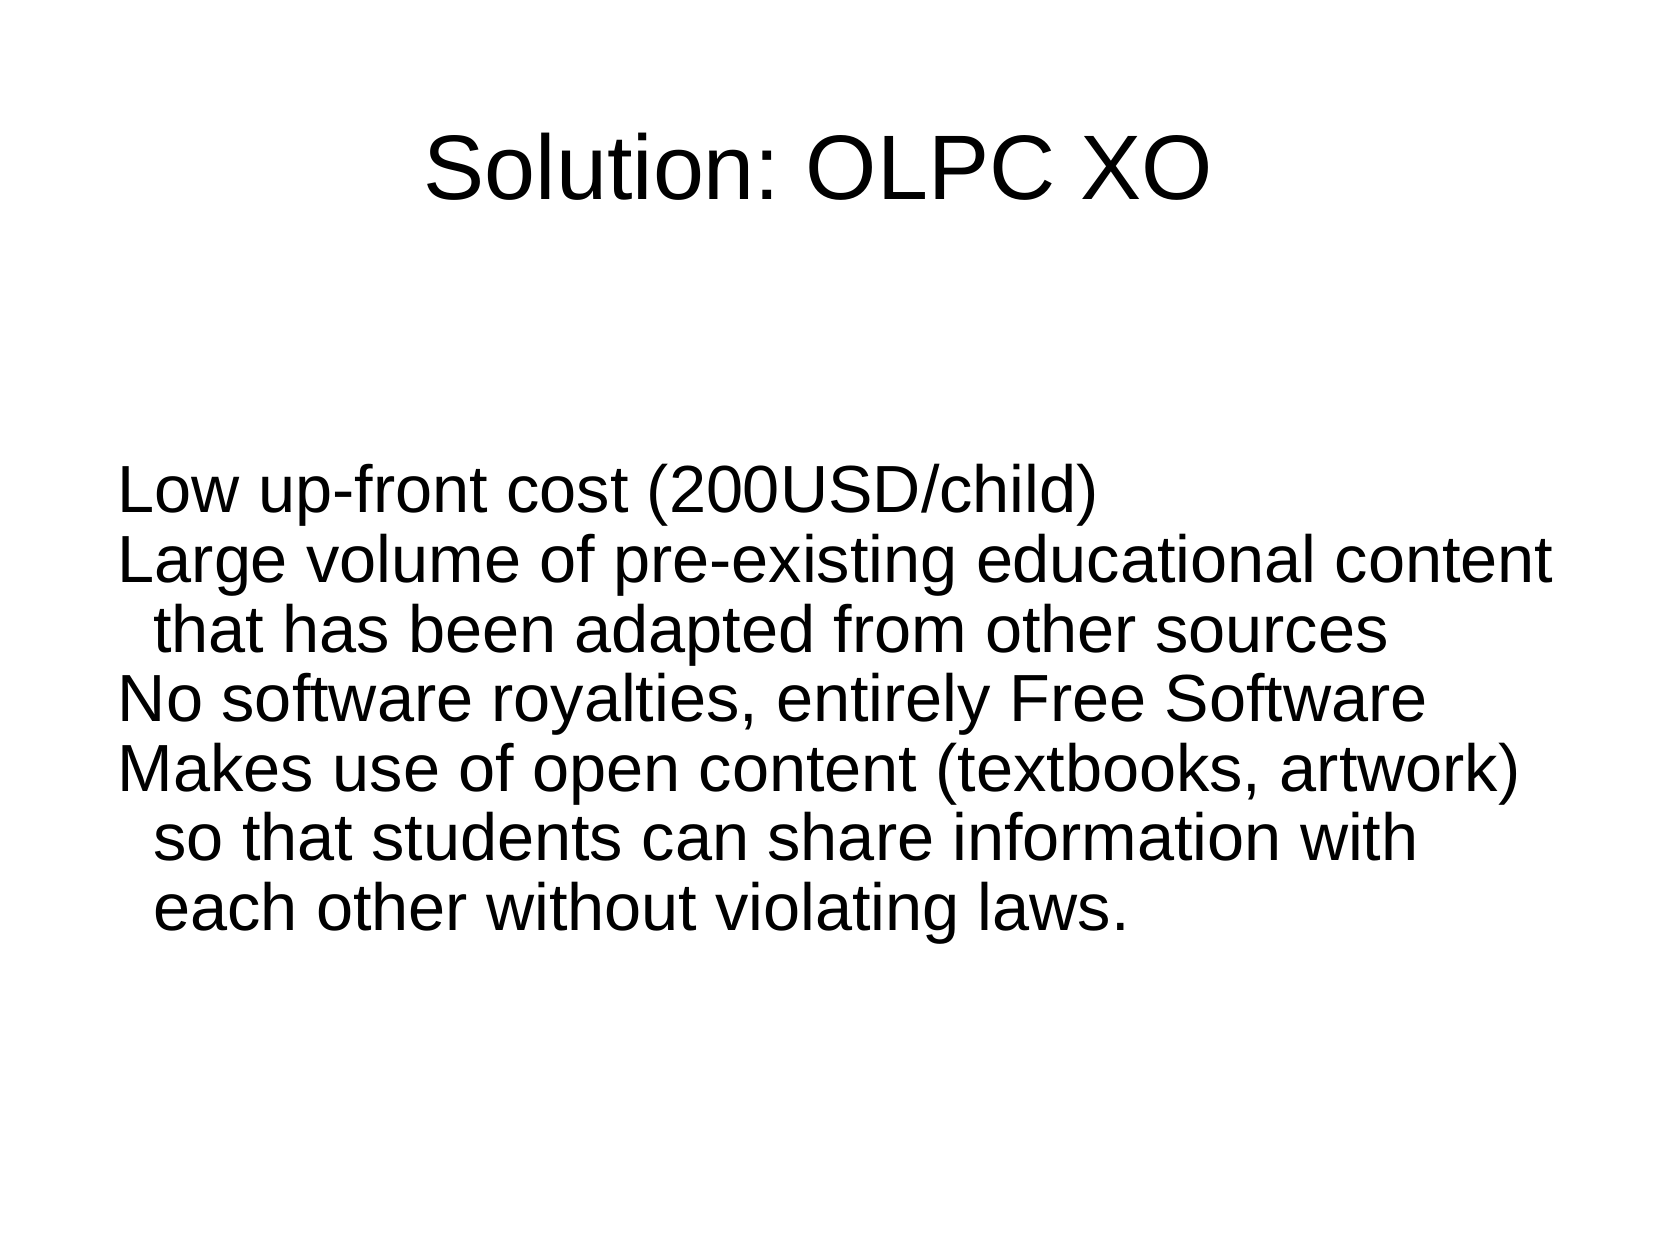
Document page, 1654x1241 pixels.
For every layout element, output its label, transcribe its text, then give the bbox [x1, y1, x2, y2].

subtitle Low up-front cost (200USD/child)‏ Large volume of pre-existing educational content that has been adapted from other sources No software royalties, entirely Free Software Makes use of open content (textbooks, artwork) so that students can share information with each other without violating laws. [82, 297, 1571, 1102]
title Solution: OLPC XO [74, 75, 1563, 268]
